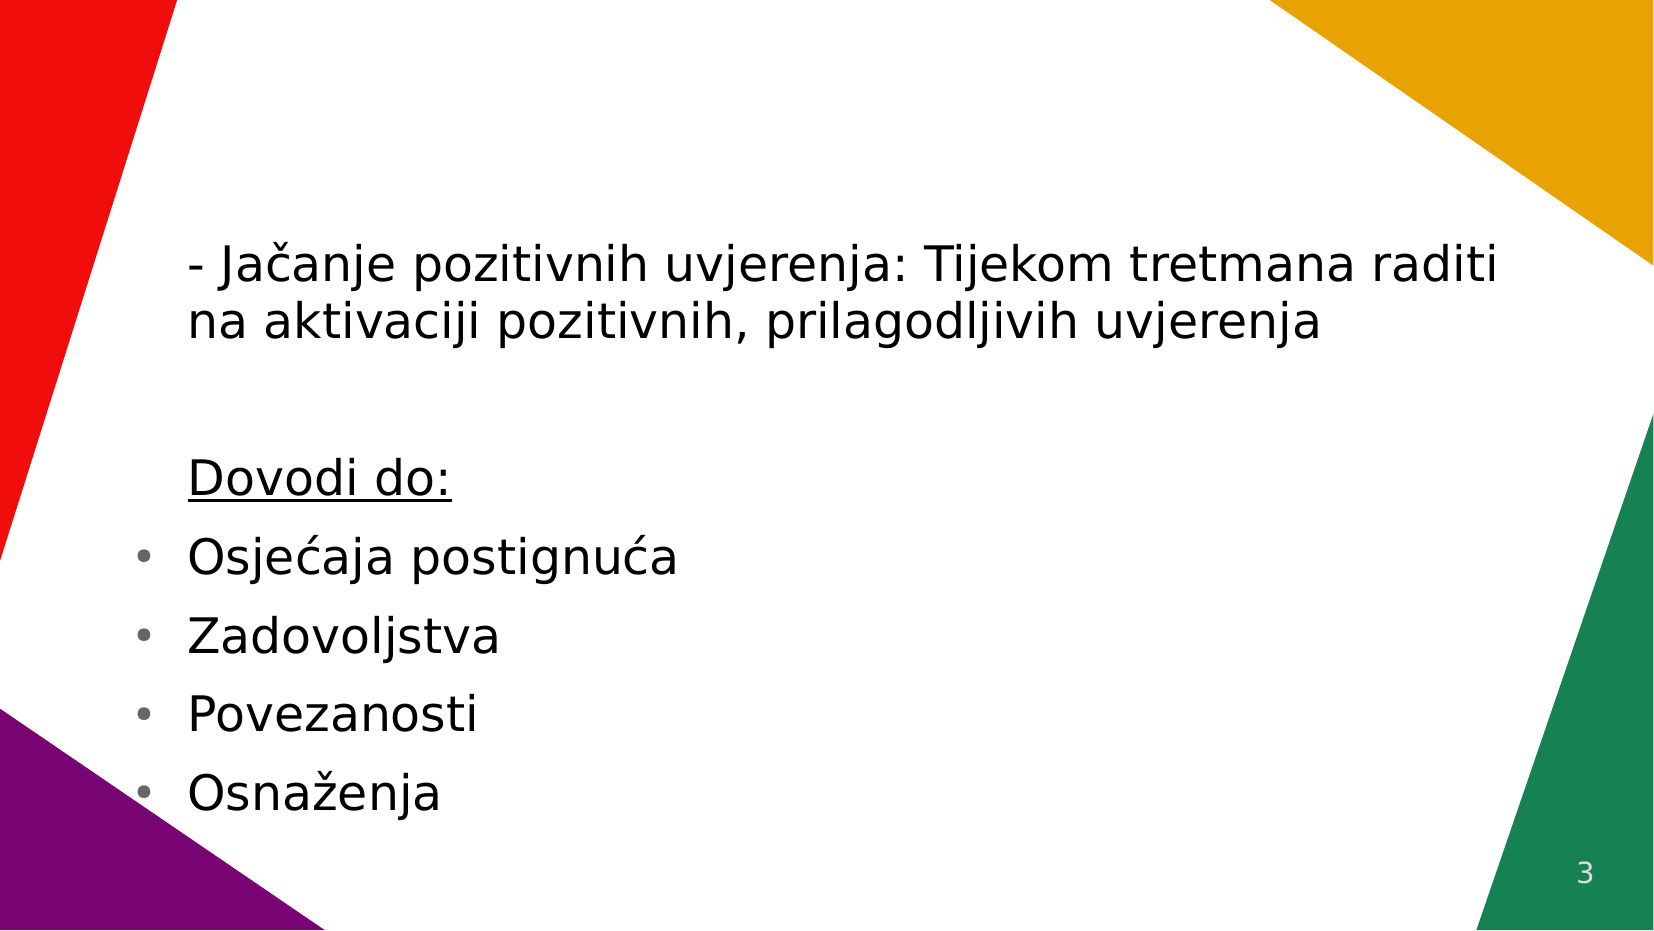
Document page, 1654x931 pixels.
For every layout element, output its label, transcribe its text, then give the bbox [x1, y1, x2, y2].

list - Jačanje pozitivnih uvjerenja: Tijekom tretmana raditi na aktivaciji pozitivnih, prilagodljivih uvjerenja Dovodi do: Osjećaja postignuća Zadovoljstva Povezanosti Osnaženja [118, 236, 1536, 827]
